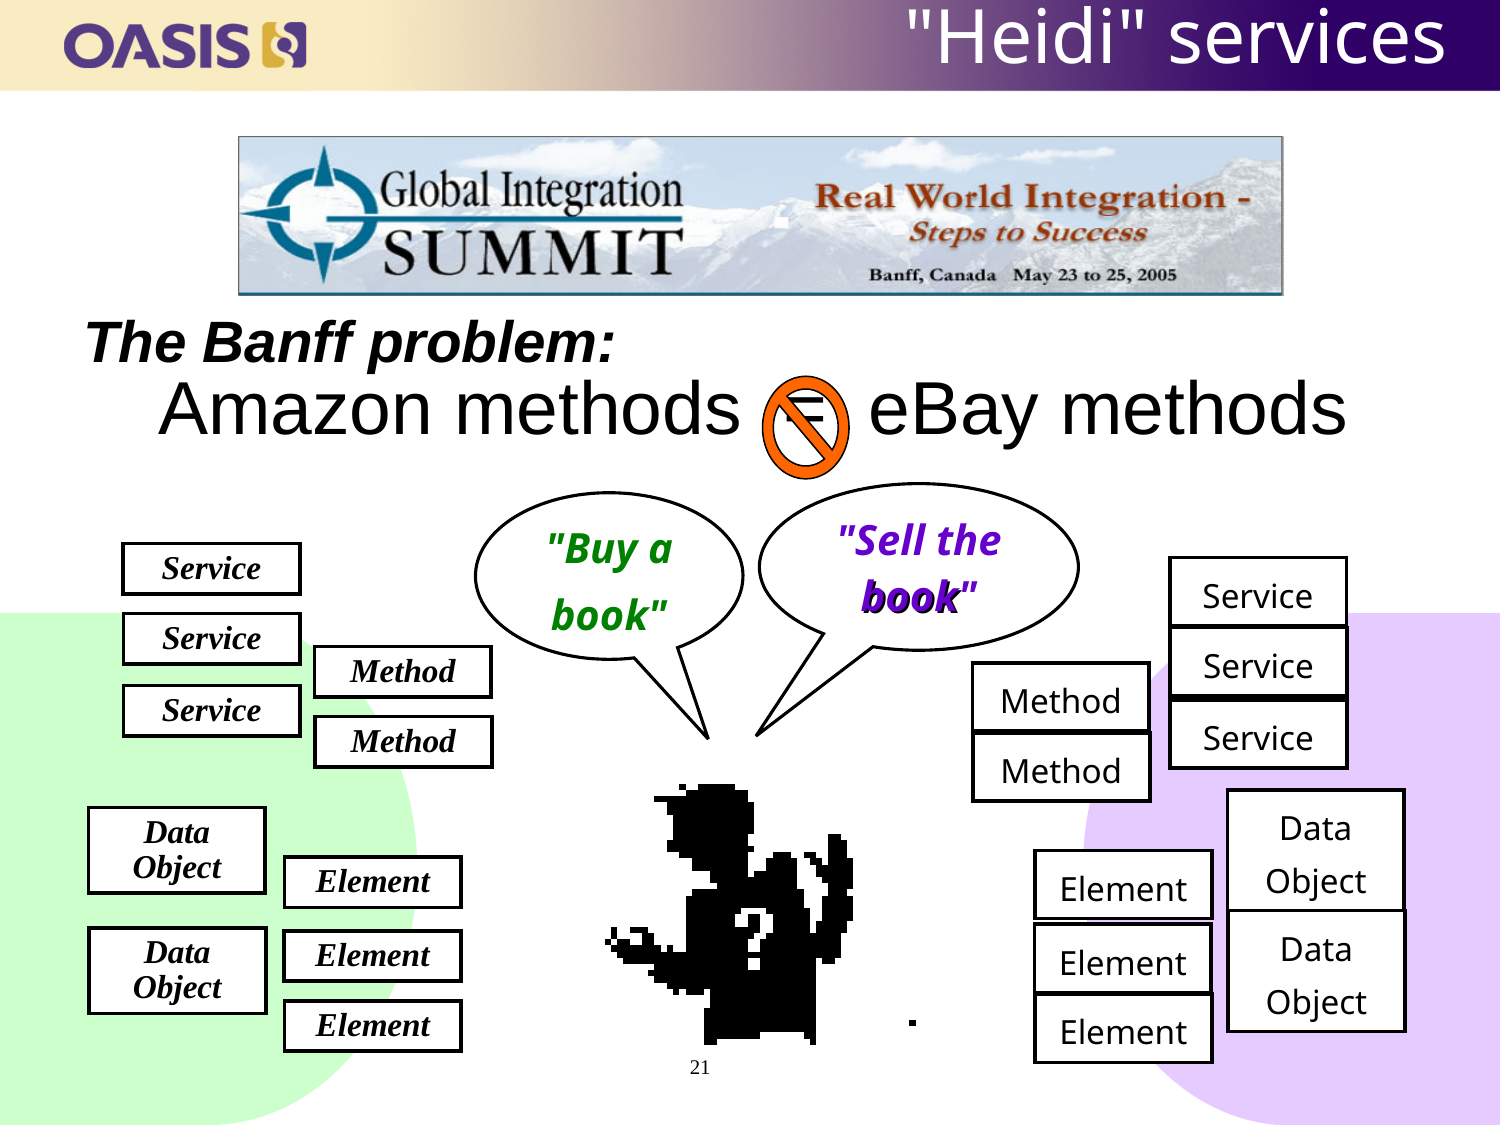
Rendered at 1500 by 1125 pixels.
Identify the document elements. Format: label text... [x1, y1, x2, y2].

text_box Service [123, 685, 301, 737]
text_box Data Object [88, 807, 266, 893]
text_box Method [315, 716, 492, 768]
text_box Element [1034, 924, 1212, 993]
text_box Element [1035, 850, 1212, 919]
text_box The Banff problem: Amazon methods = eBay methods [788, 390, 838, 432]
text_box Data Object [89, 928, 266, 1014]
title "Heidi" services [514, 0, 1463, 91]
text_box Element [284, 930, 461, 982]
picture [0, 0, 1500, 1125]
text_box "Sell the book" [756, 483, 1079, 737]
text_box The Banff problem: Amazon methods = eBay methods [68, 306, 1457, 432]
text_box Data Object [1228, 910, 1405, 1032]
text_box [0, 612, 417, 1125]
text_box Service [123, 613, 301, 664]
text_box Service [1170, 627, 1347, 696]
text_box Method [314, 646, 492, 697]
text_box Service [1169, 557, 1347, 626]
text_box [762, 376, 850, 479]
text_box "Buy a book" [475, 492, 743, 740]
text_box Method [973, 732, 1150, 801]
text_box Element [284, 1000, 462, 1052]
text_box Service [123, 543, 300, 594]
text_box Service [1170, 699, 1347, 768]
text_box Method [972, 662, 1150, 731]
text_box Element [284, 857, 462, 908]
text_box [1083, 613, 1500, 1125]
text_box Data Object [1227, 789, 1405, 911]
text_box Element [1035, 994, 1212, 1063]
